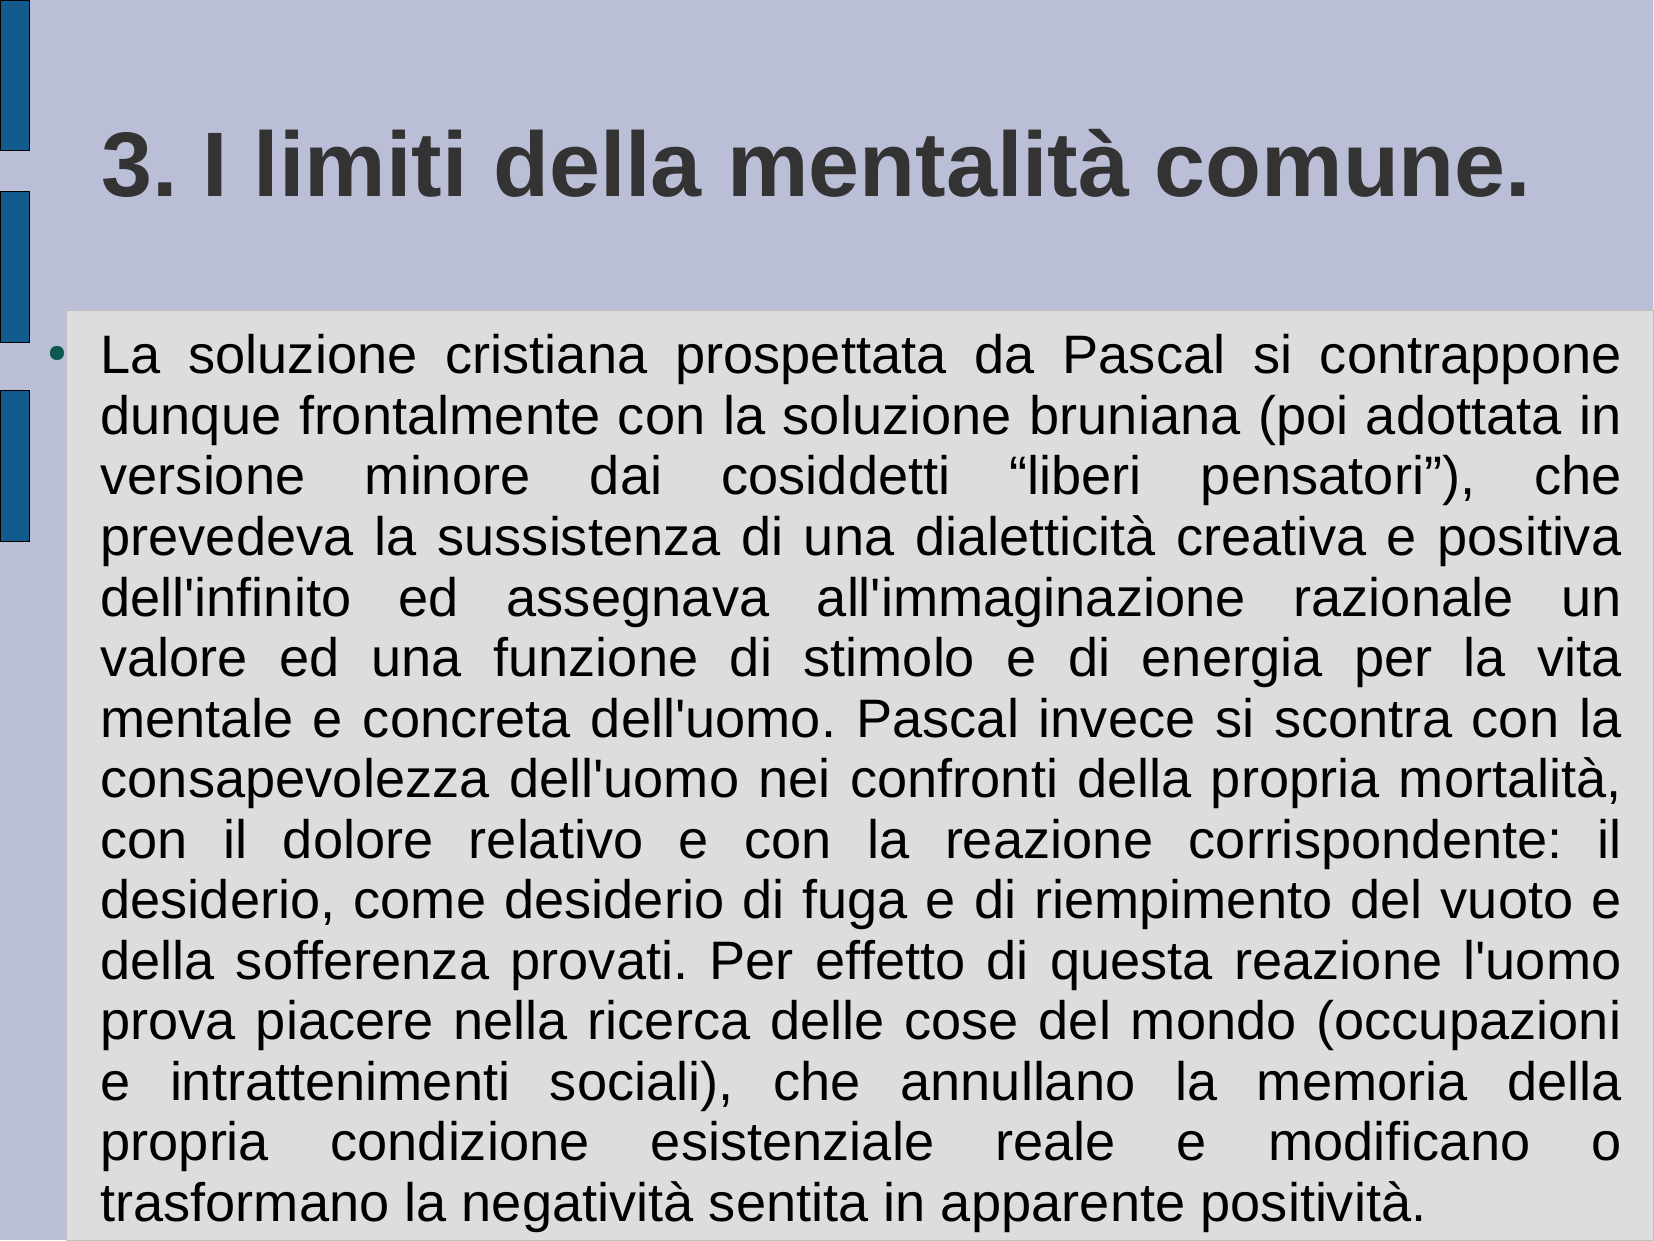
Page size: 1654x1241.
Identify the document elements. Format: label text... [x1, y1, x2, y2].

list La soluzione cristiana prospettata da Pascal si contrappone dunque frontalmente con la soluzione bruniana (poi adottata in versione minore dai cosiddetti “liberi pensatori”), che prevedeva la sussistenza di una dialetticità creativa e positiva dell'infinito ed assegnava all'immaginazione razionale un valore ed una funzione di stimolo e di energia per la vita mentale e concreta dell'uomo. Pascal invece si scontra con la consapevolezza dell'uomo nei confronti della propria mortalità, con il dolore relativo e con la reazione corrispondente: il desiderio, come desiderio di fuga e di riempimento del vuoto e della sofferenza provati. Per effetto di questa reazione l'uomo prova piacere nella ricerca delle cose del mondo (occupazioni e intrattenimenti sociali), che annullano la memoria della propria condizione esistenziale reale e modificano o trasformano la negatività sentita in apparente positività. [29, 324, 1625, 1233]
title 3. I limiti della mentalità comune. [94, 61, 1540, 269]
